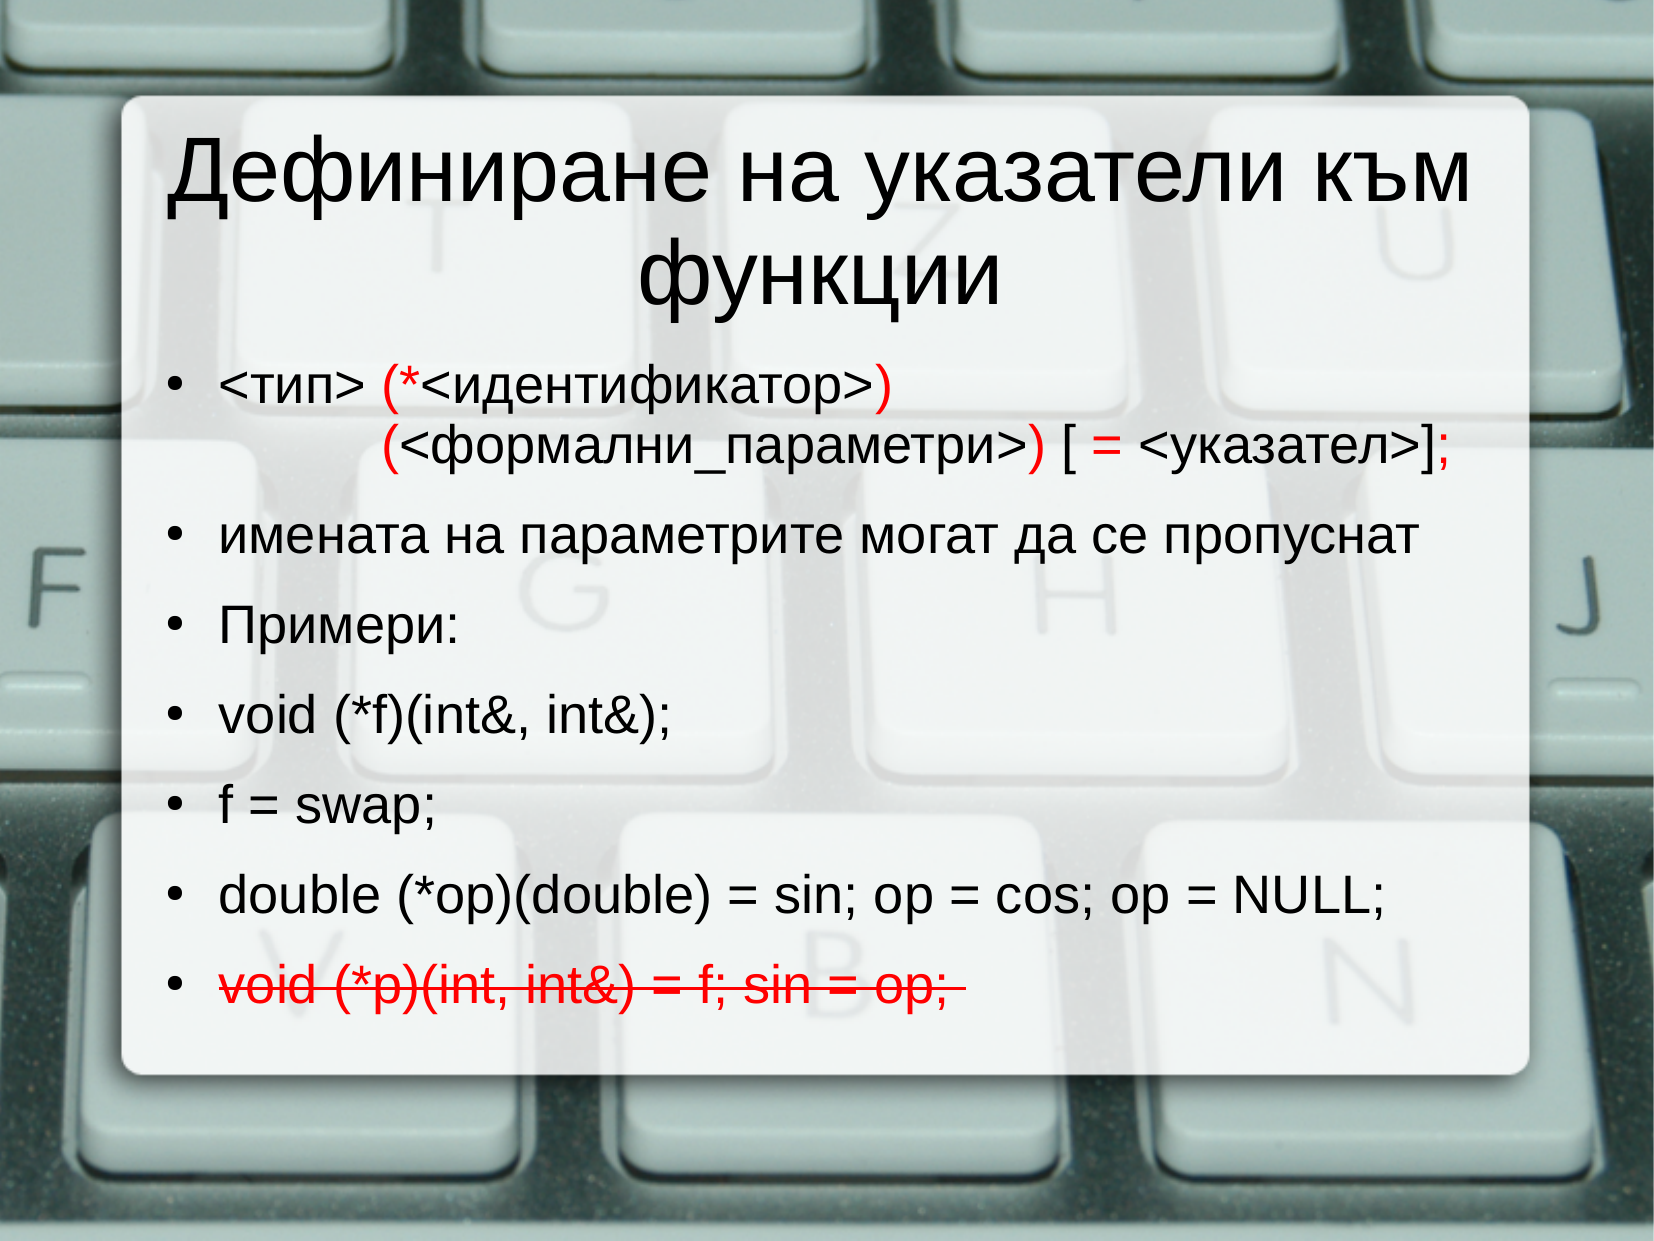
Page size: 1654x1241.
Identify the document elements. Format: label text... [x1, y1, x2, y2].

list <тип> (*<идентификатор>) (<формални_параметри>) [ = <указател>]; имената на параметрите могат да се пропуснат Примери: void (*f)(int&, int&); f = swap; double (*op)(double) = sin; op = cos; op = NULL; void (*p)(int, int&) = f; sin = op; [147, 354, 1506, 1074]
title Дефиниране на указатели към функции [135, 117, 1506, 325]
picture [0, 0, 1654, 1241]
